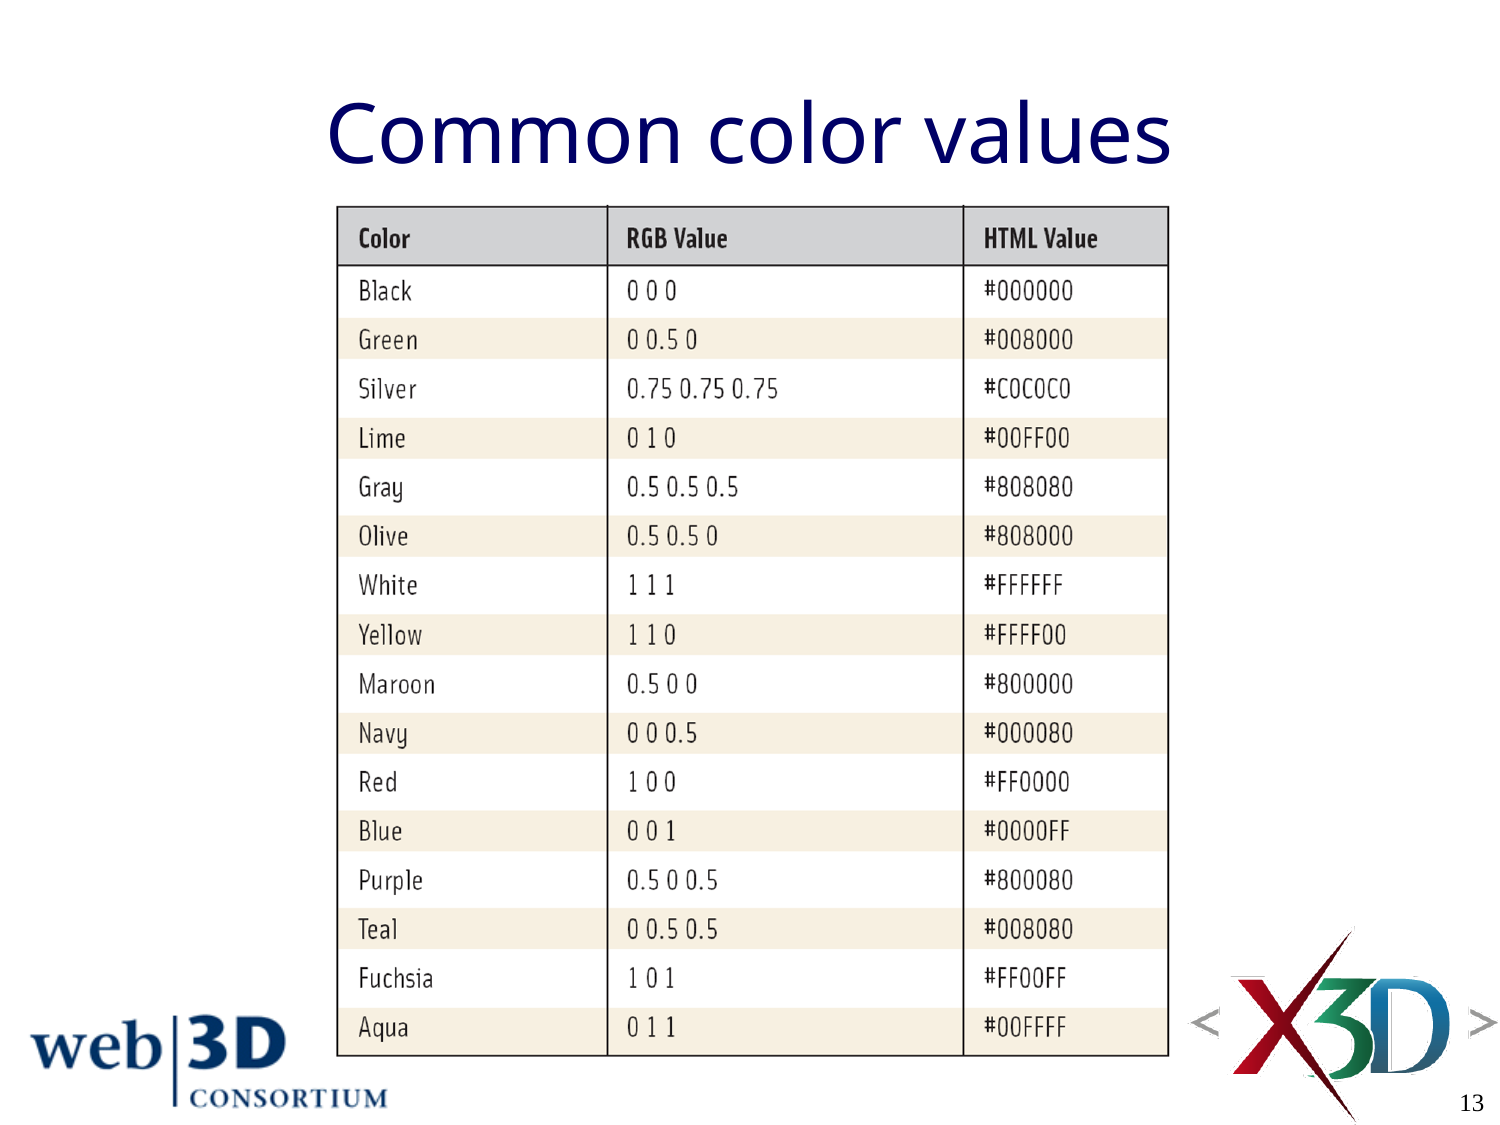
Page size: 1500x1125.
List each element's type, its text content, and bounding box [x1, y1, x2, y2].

picture [12, 195, 1182, 1118]
title Common color values [112, 37, 1388, 226]
picture [1187, 926, 1500, 1125]
